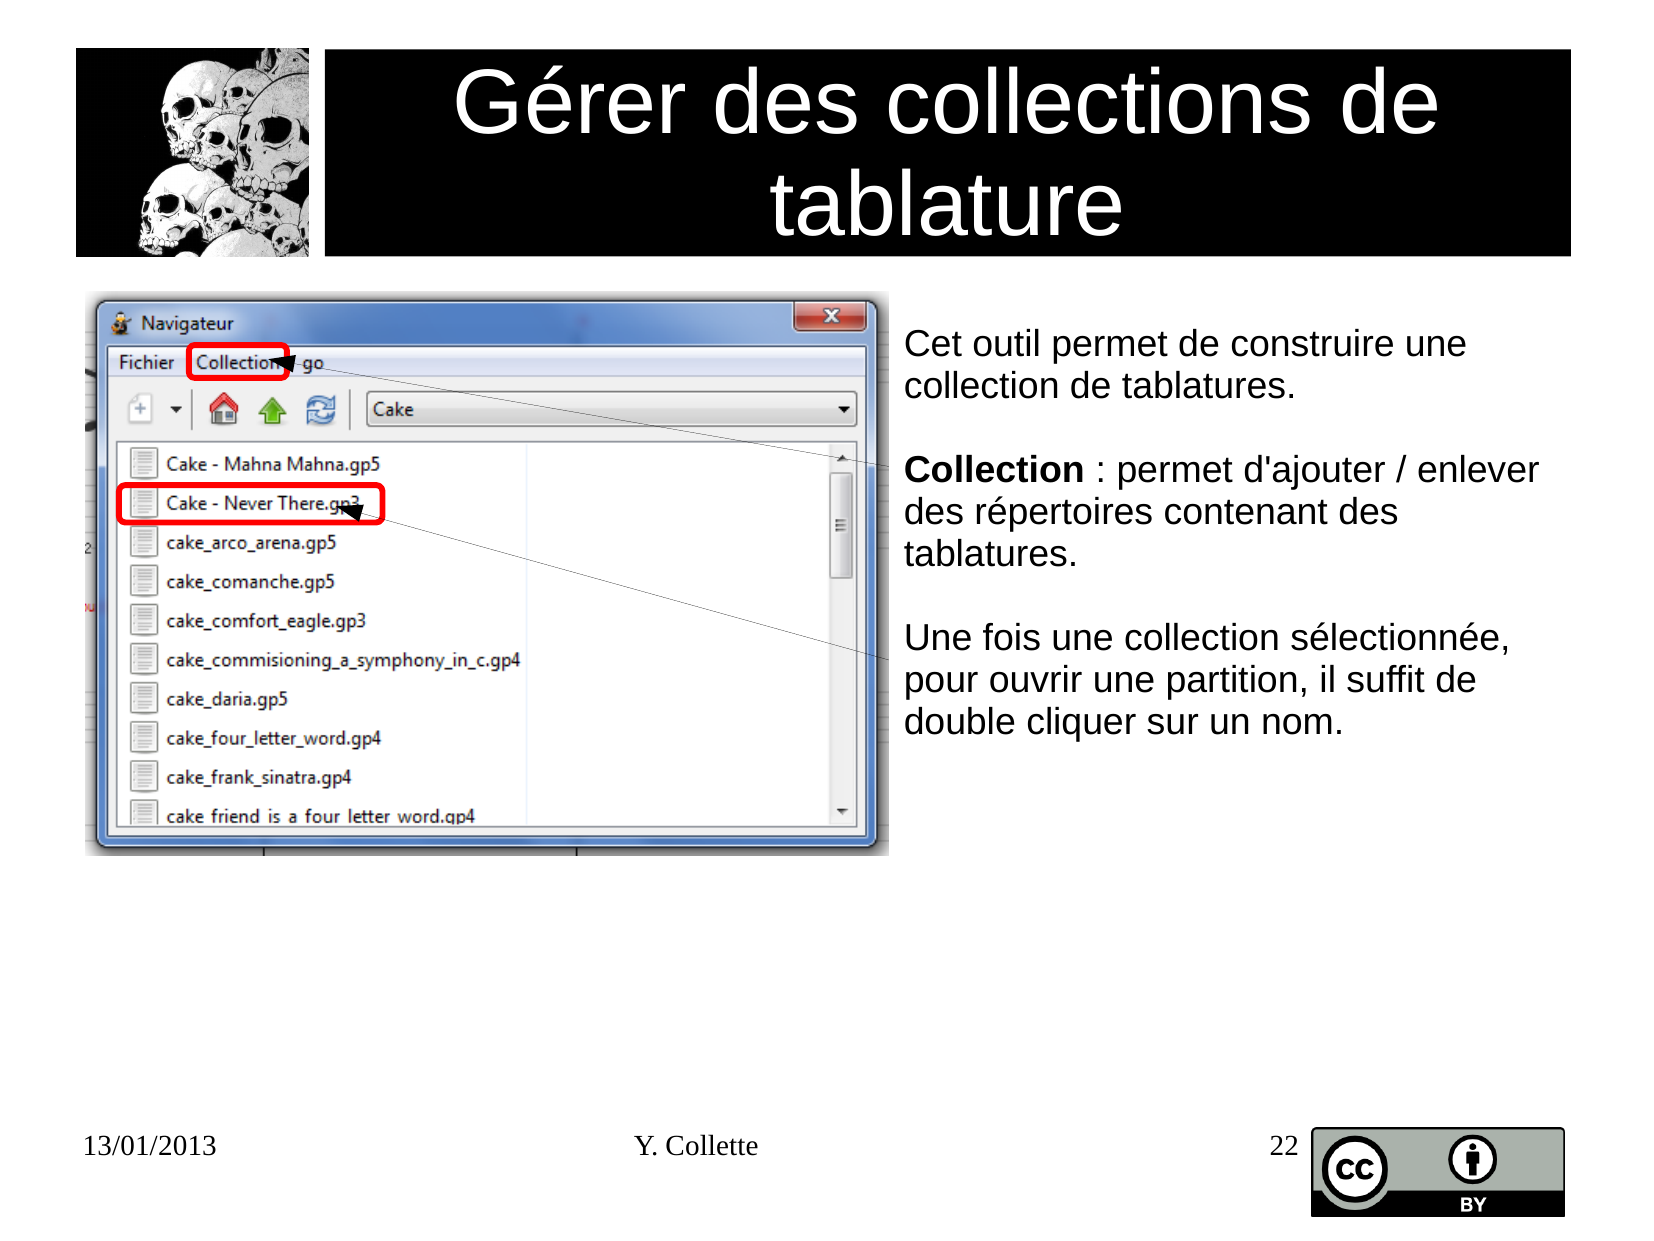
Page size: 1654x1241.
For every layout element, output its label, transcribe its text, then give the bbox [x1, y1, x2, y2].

picture [1311, 1127, 1565, 1217]
picture [361, 514, 377, 519]
title Gérer des collections de tablature [324, 49, 1571, 257]
picture [192, 349, 283, 374]
picture [76, 48, 309, 257]
text_box Cet outil permet de construire une collection de tablatures. Collection : permet d'ajouter / enlever des répertoires contenant des tablatures. Une fois une collection sélectionnée, pour ouvrir une partition, il suffit de double cliquer sur un nom. [888, 315, 1572, 751]
picture [122, 489, 379, 519]
picture [85, 291, 889, 856]
